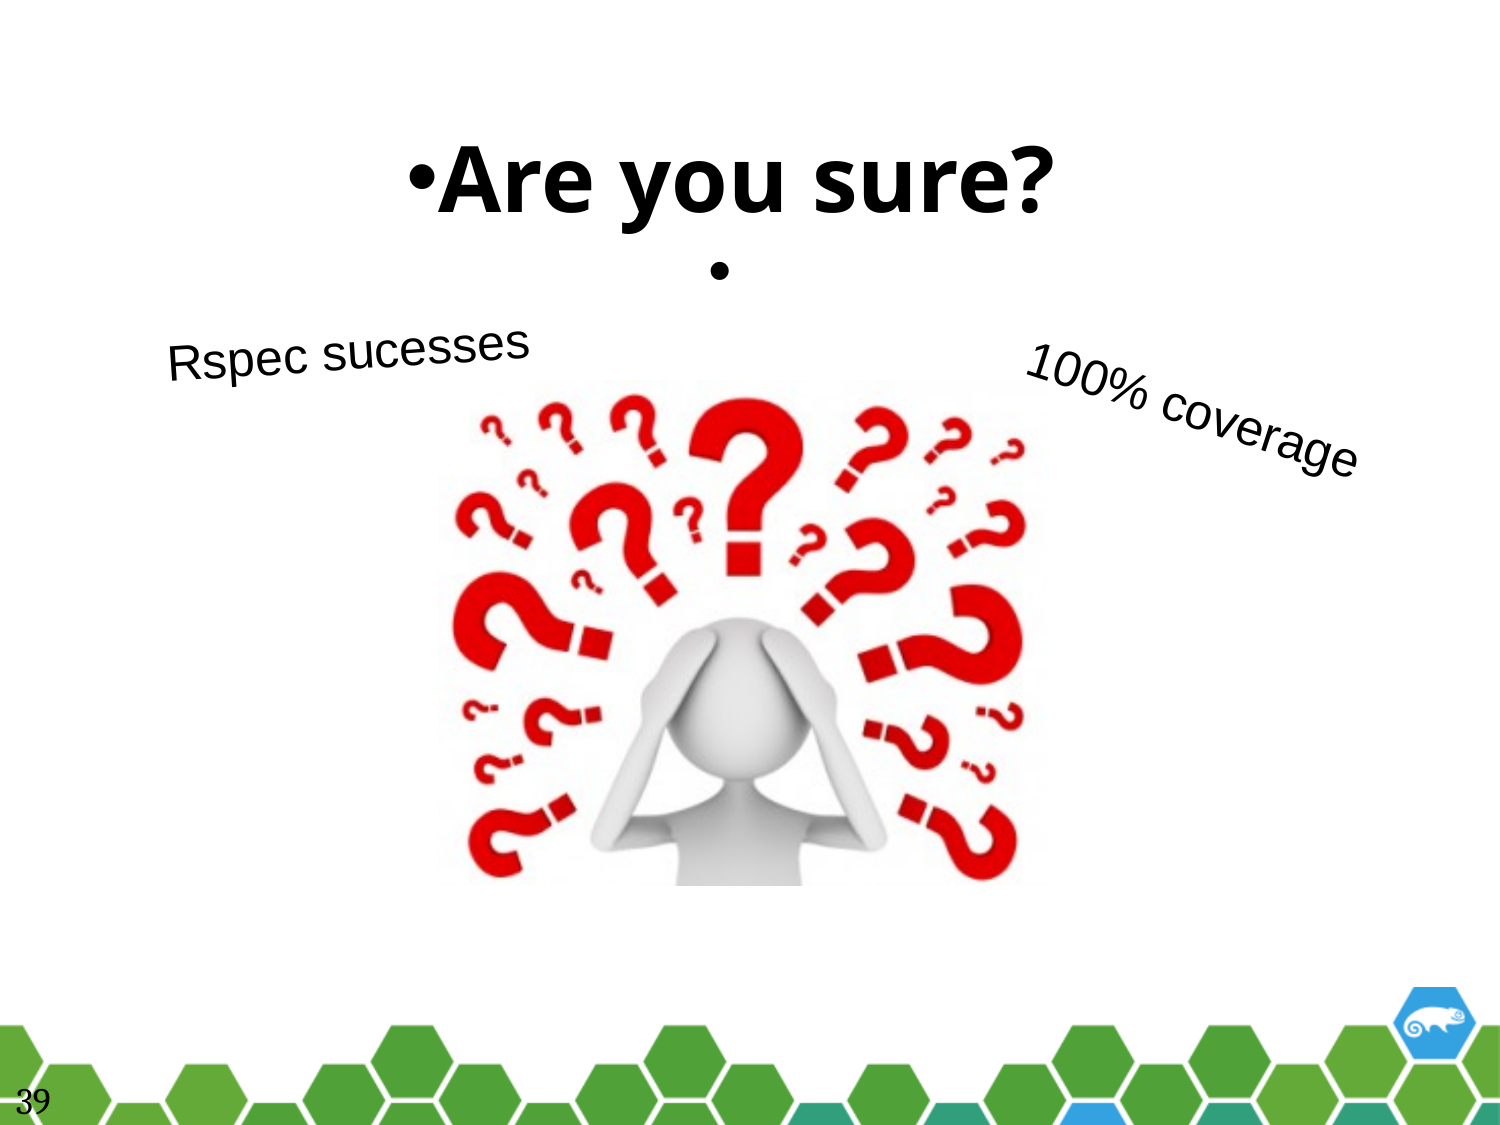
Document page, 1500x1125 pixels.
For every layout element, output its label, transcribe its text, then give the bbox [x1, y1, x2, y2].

picture [438, 380, 1047, 886]
text_box Rspec sucesses [149, 299, 548, 399]
text_box Are you sure? [399, 120, 1064, 272]
picture [0, 987, 1500, 1125]
text_box 100% coverage [1004, 314, 1390, 502]
